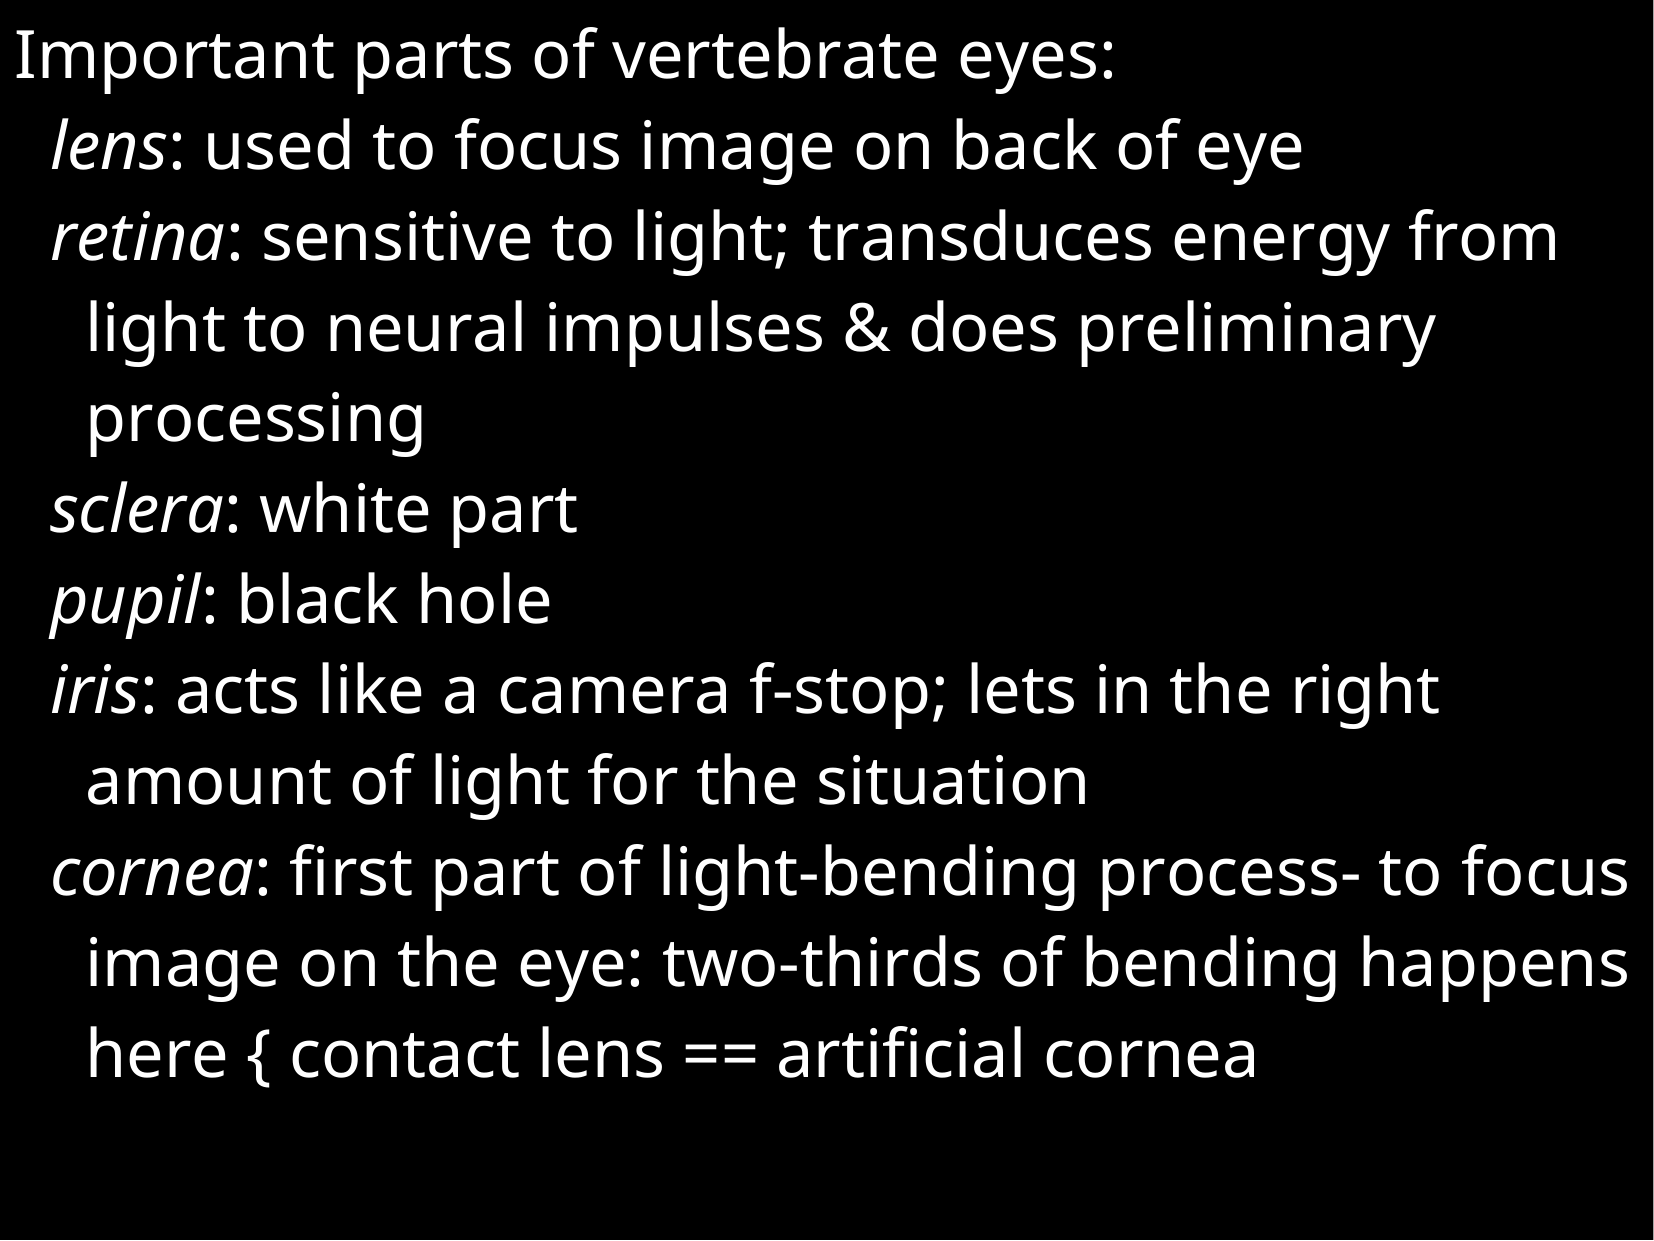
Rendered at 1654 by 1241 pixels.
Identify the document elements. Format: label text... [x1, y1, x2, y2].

text_box Important parts of vertebrate eyes: lens: used to focus image on back of eye retina: sensitive to light; transduces energy from light to neural impulses & does preliminary processing sclera: white part pupil: black hole iris: acts like a camera f-stop; lets in the right amount of light for the situation cornea: first part of light-bending process- to focus image on the eye: two-thirds of bending happens here { contact lens == artificial cornea [0, 0, 1654, 1035]
